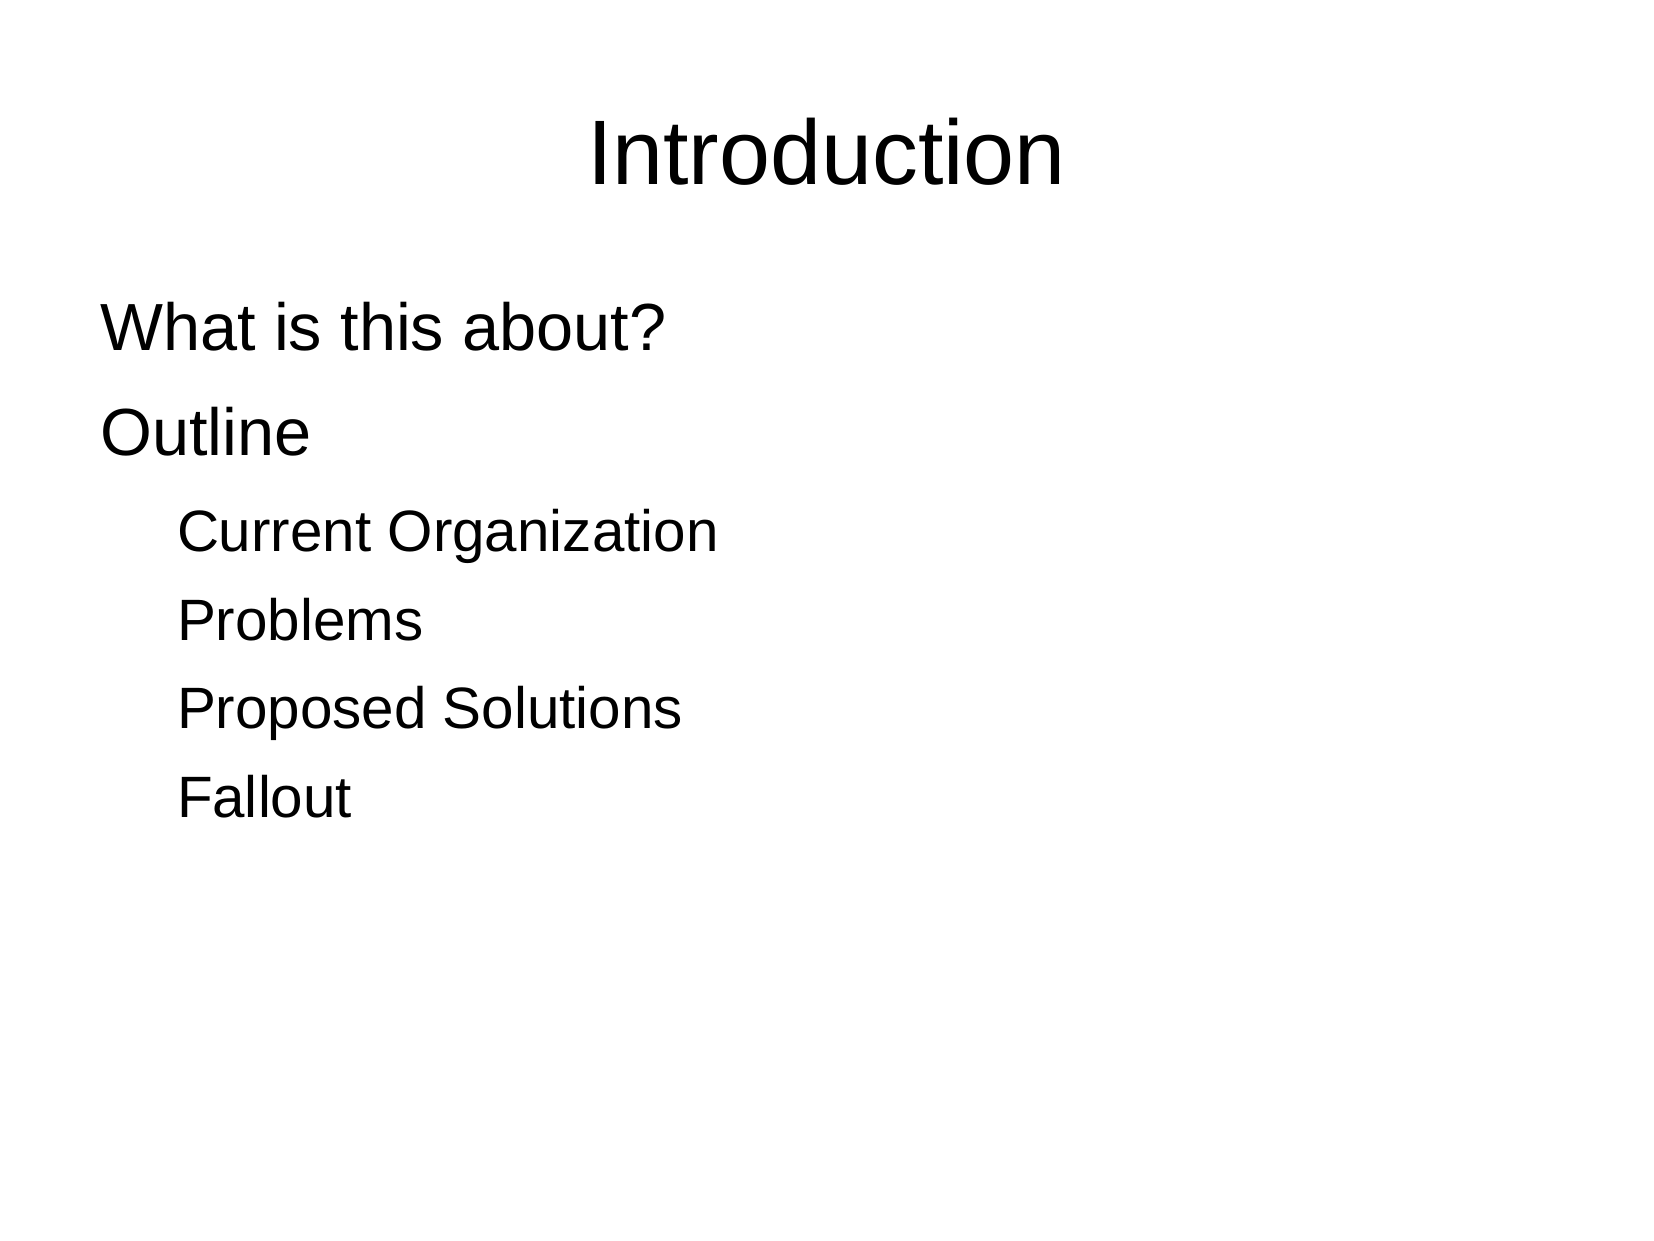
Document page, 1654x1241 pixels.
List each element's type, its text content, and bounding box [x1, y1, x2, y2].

list What is this about? Outline Current Organization Problems Proposed Solutions Fallout [82, 290, 809, 1094]
title Introduction [82, 49, 1571, 257]
